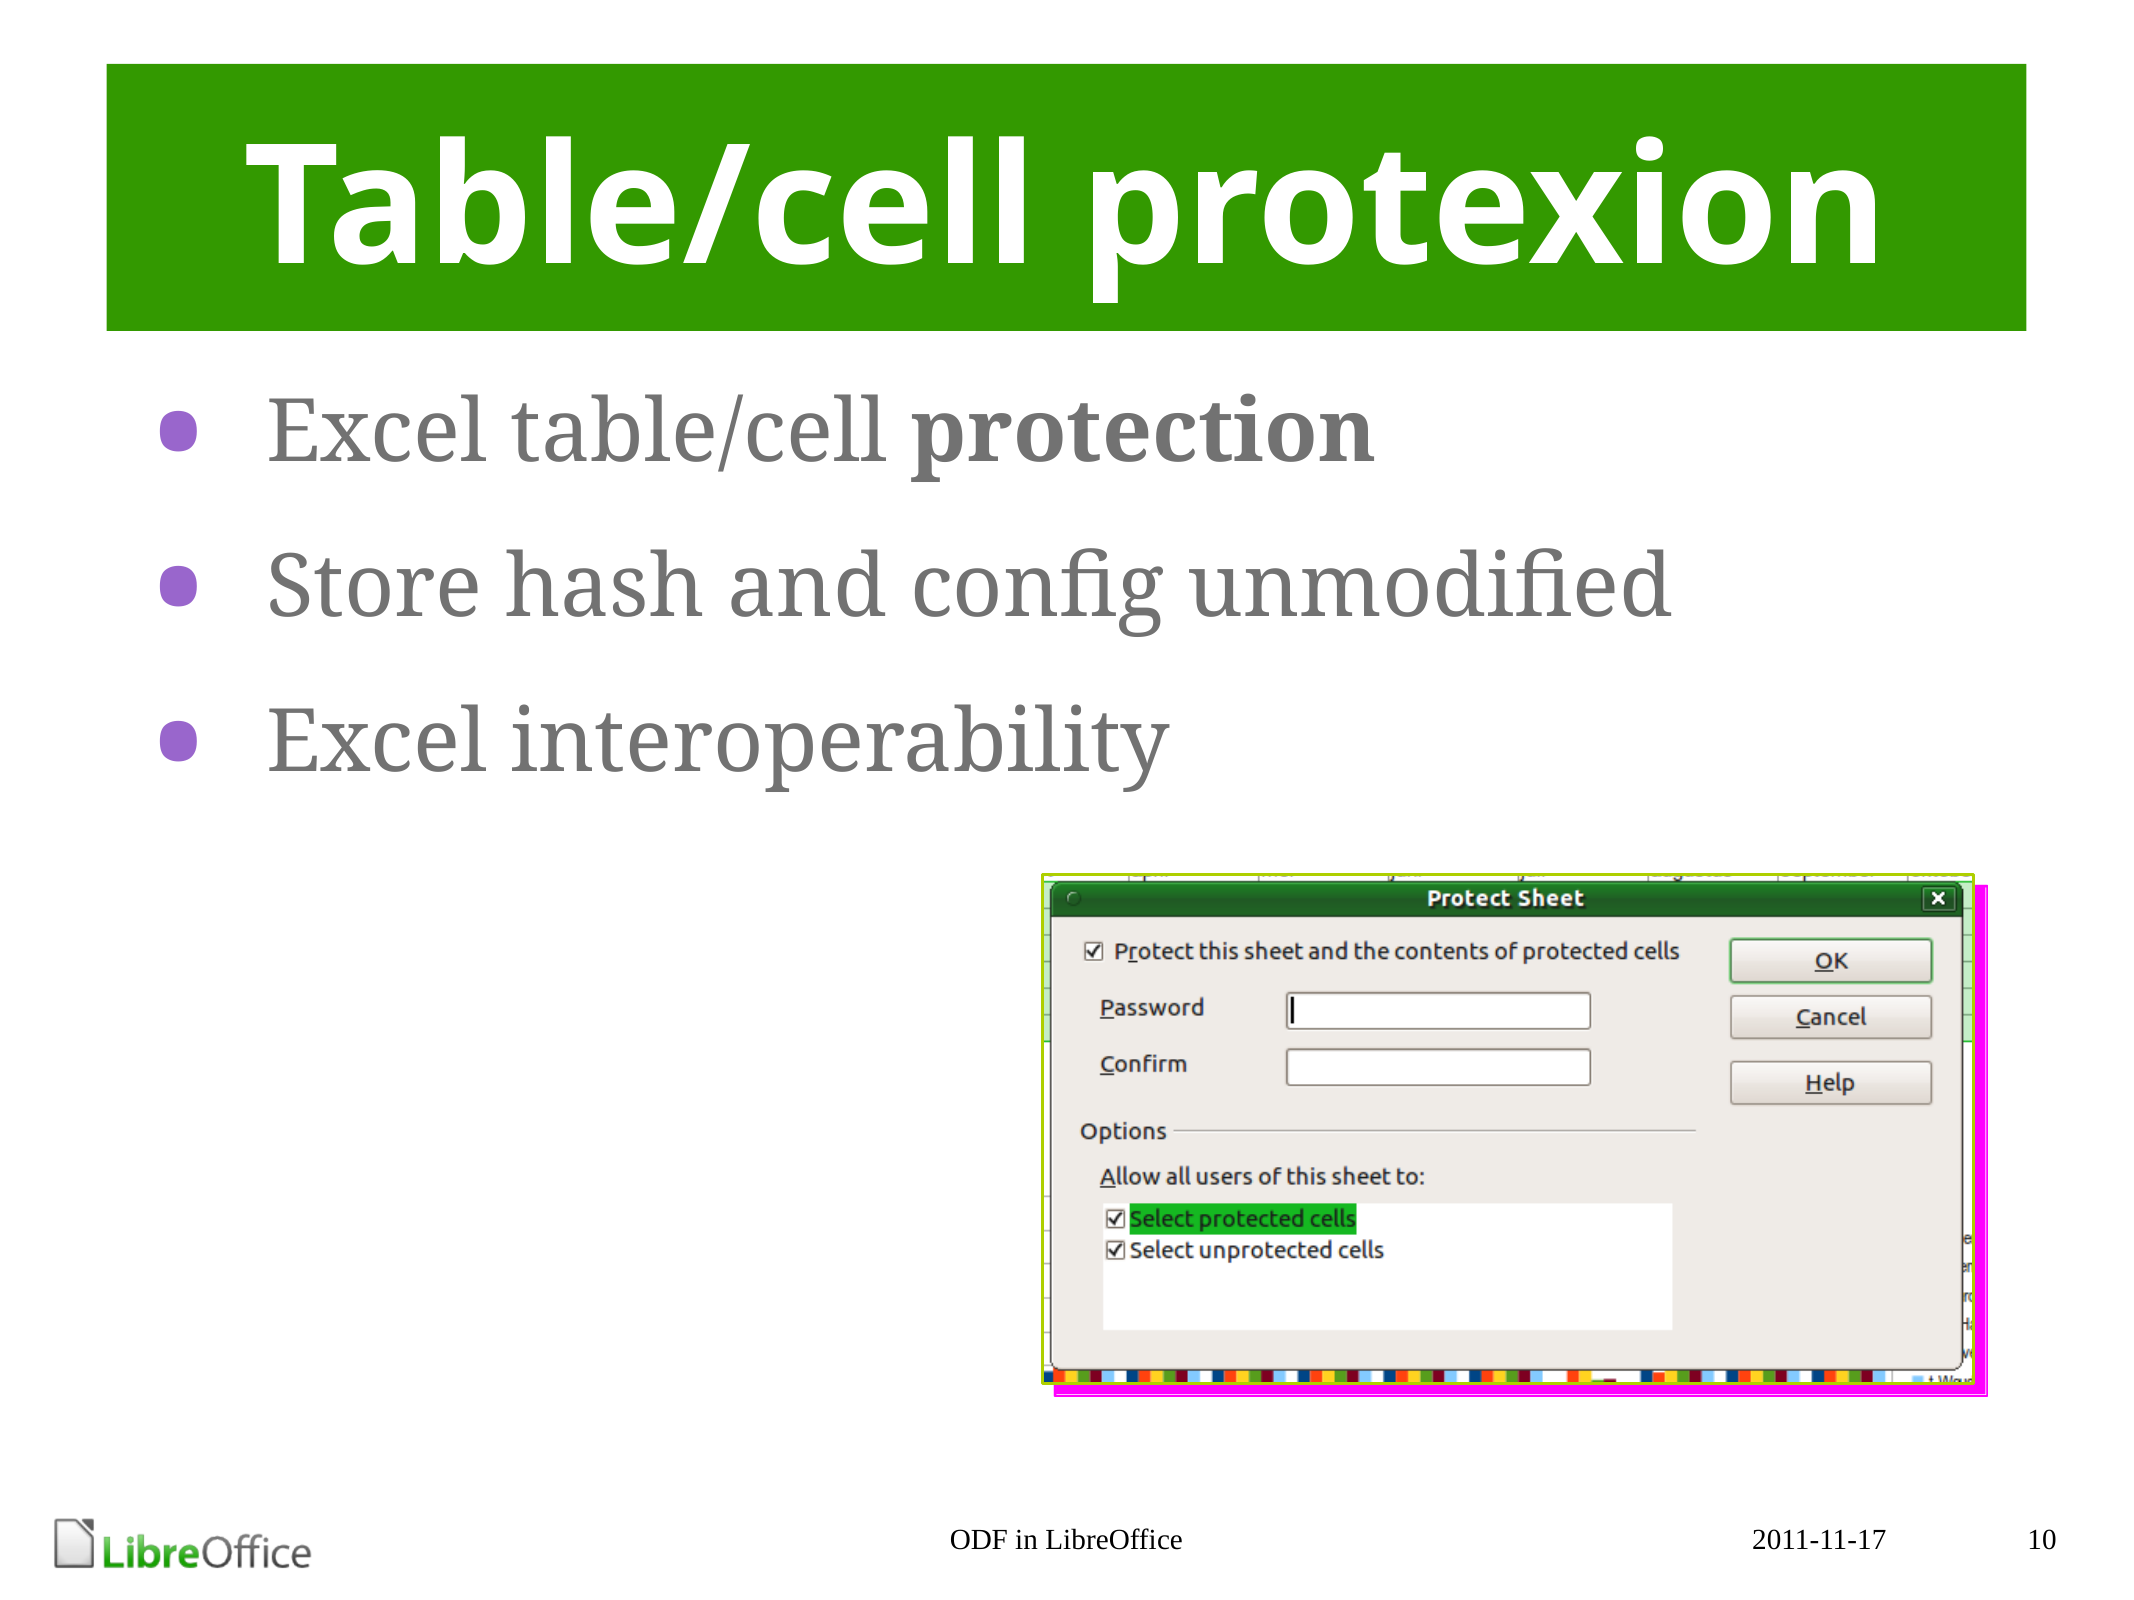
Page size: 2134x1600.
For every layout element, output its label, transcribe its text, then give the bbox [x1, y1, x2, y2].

list Excel table/cell protection Store hash and config unmodified Excel interoperability [106, 374, 2027, 1303]
title Table/cell protexion [106, 63, 2027, 331]
picture [35, 1499, 331, 1588]
picture [1044, 875, 1973, 1382]
